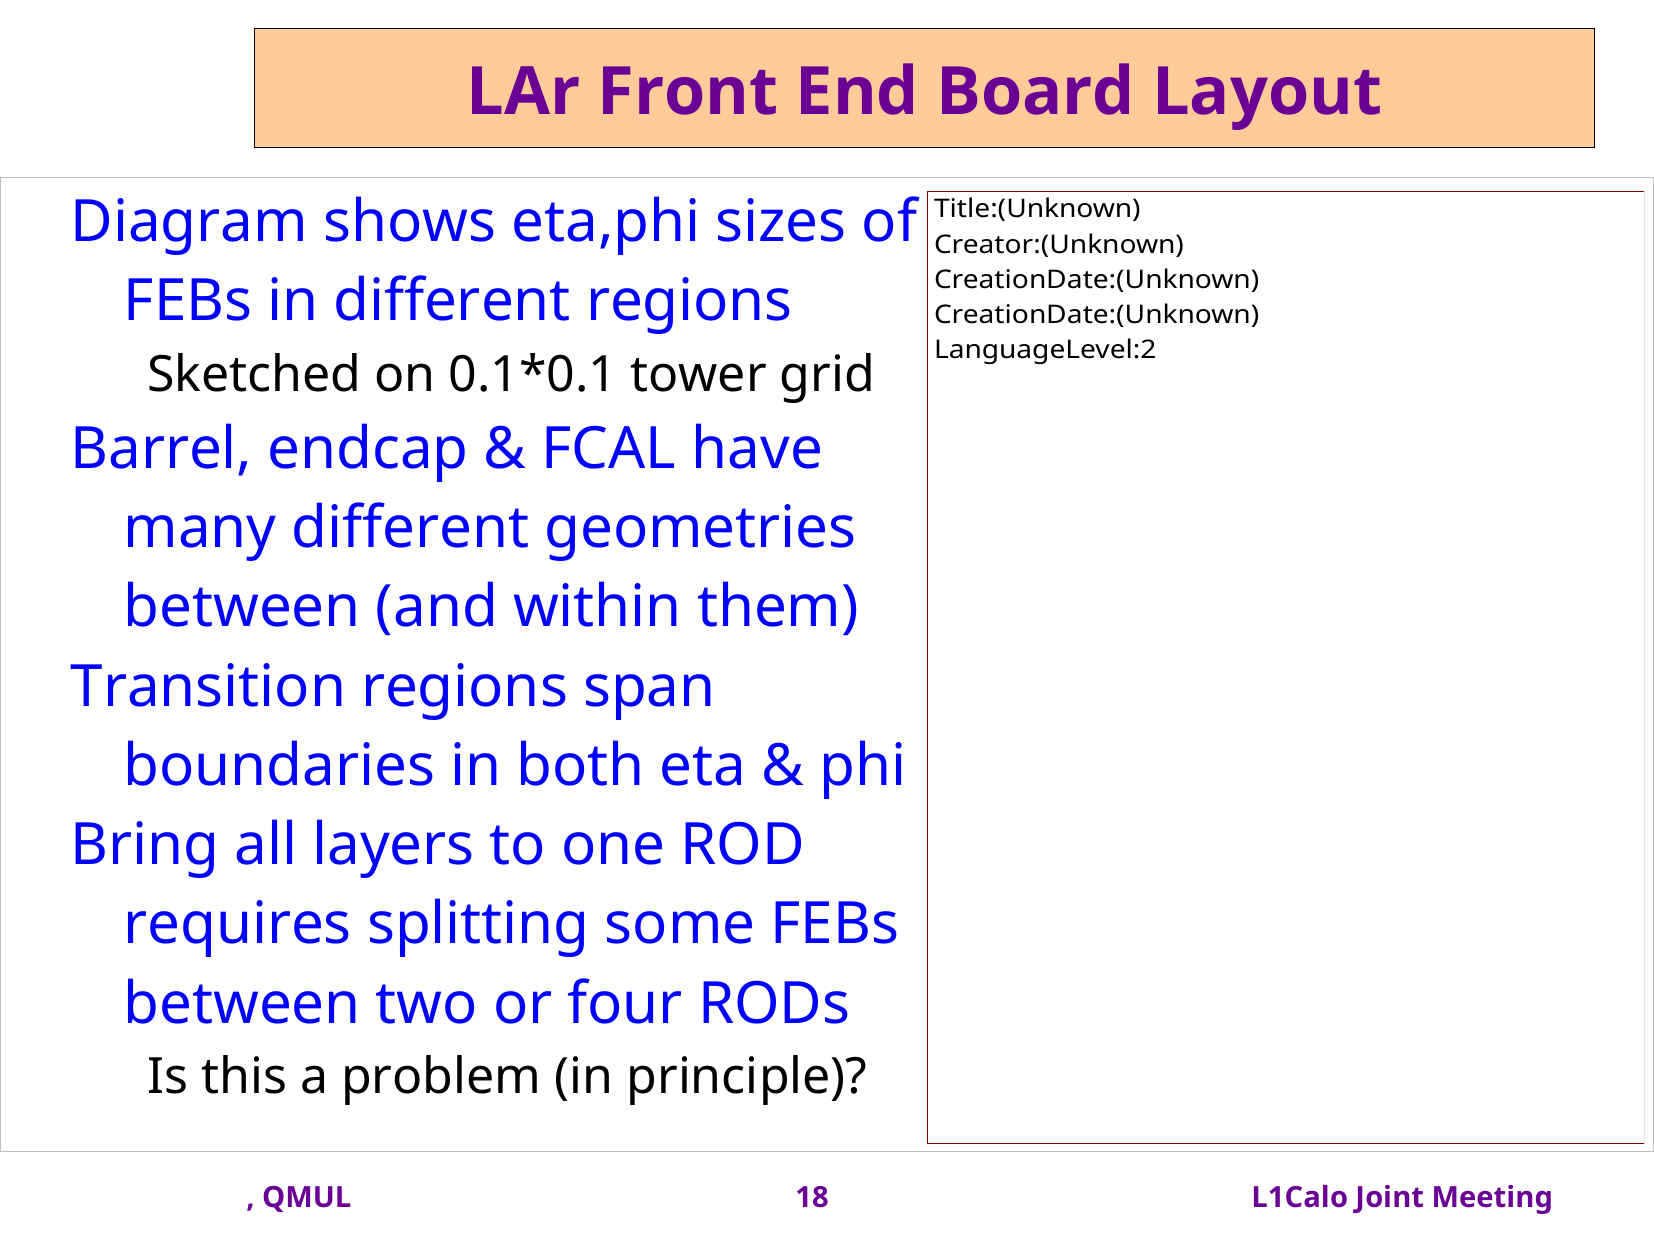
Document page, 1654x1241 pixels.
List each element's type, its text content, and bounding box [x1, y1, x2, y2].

list Diagram shows eta,phi sizes of FEBs in different regions Sketched on 0.1*0.1 tower grid Barrel, endcap & FCAL have many different geometries between (and within them) Transition regions span boundaries in both eta & phi Bring all layers to one ROD requires splitting some FEBs between two or four RODs Is this a problem (in principle)? [52, 179, 932, 1132]
picture [924, 189, 1645, 1144]
title LAr Front End Board Layout [254, 28, 1595, 148]
